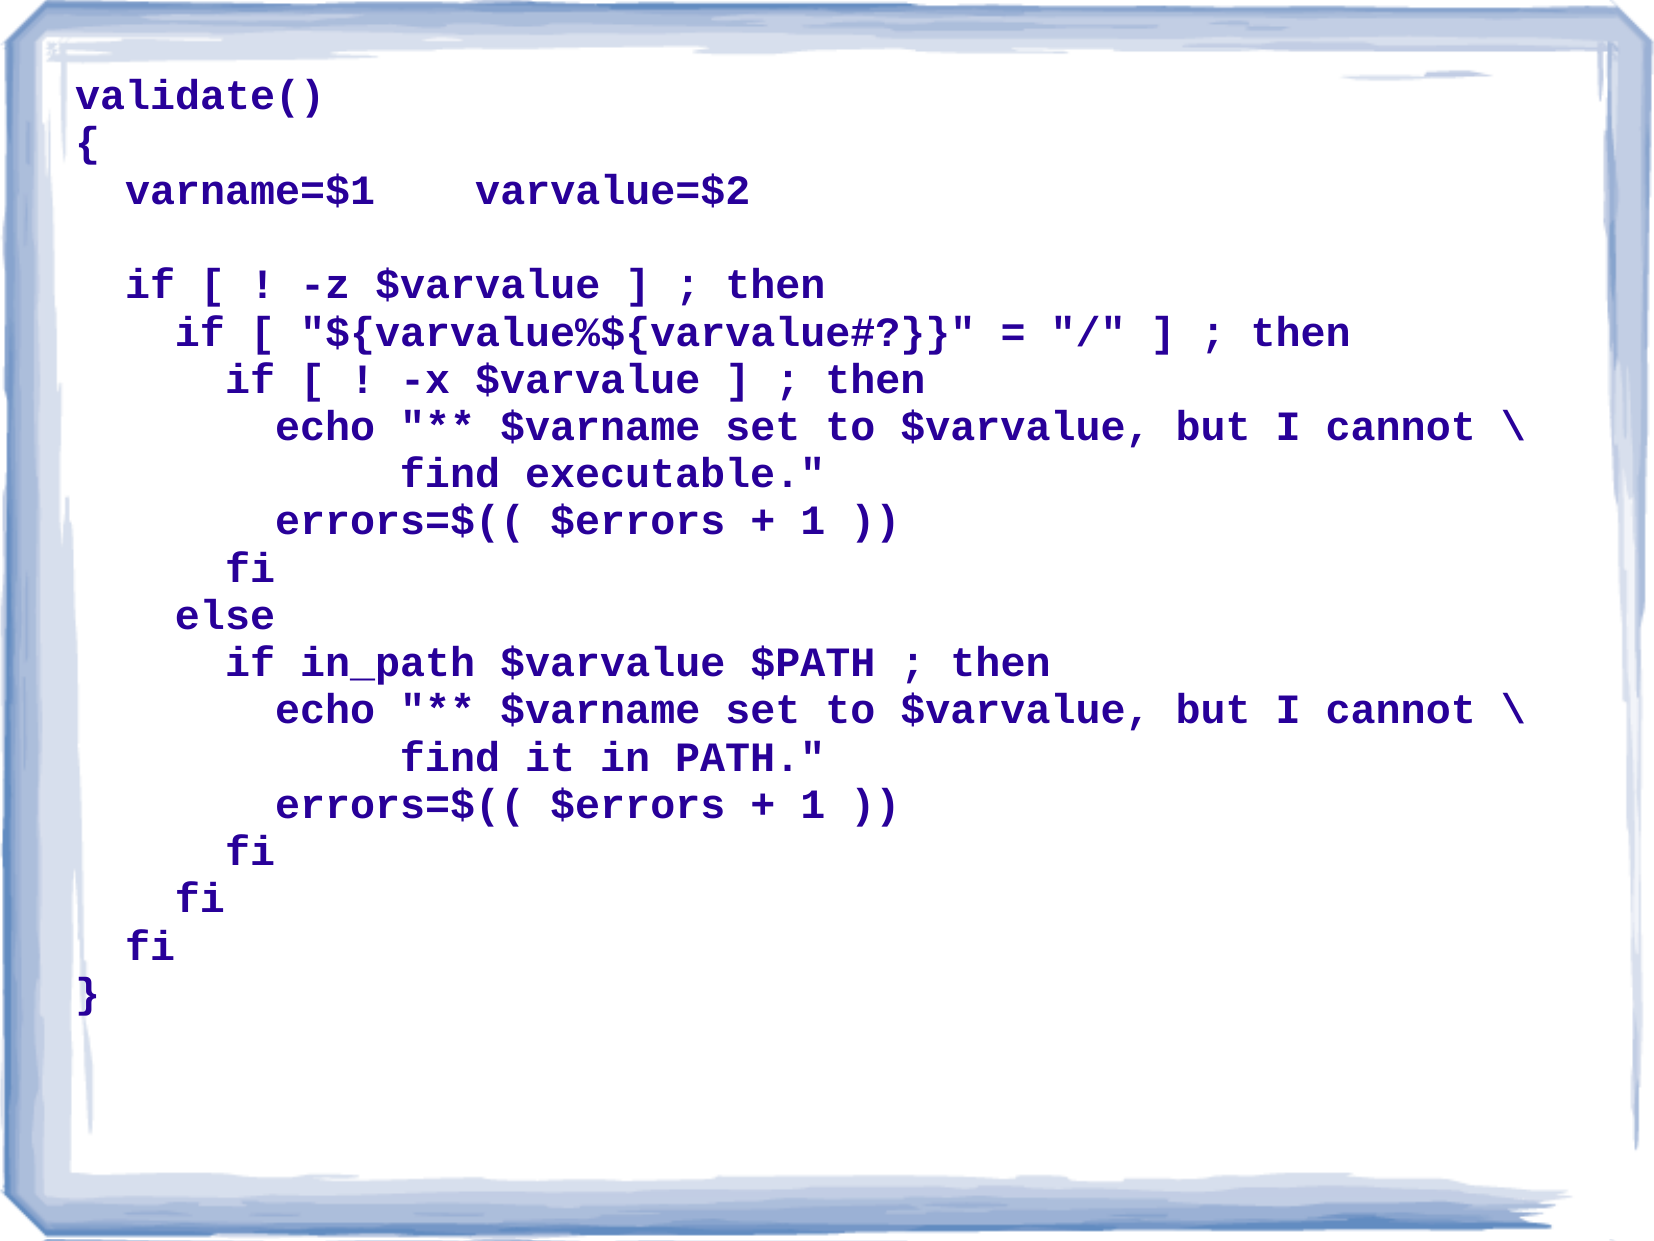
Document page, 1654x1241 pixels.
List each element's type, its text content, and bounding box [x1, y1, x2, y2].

text_box validate() { varname=$1 varvalue=$2 if [ ! -z $varvalue ] ; then if [ "${varvalue%${varvalue#?}}" = "/" ] ; then if [ ! -x $varvalue ] ; then echo "** $varname set to $varvalue, but I cannot \ find executable." errors=$(( $errors + 1 )) fi else if in_path $varvalue $PATH ; then echo "** $varname set to $varvalue, but I cannot \ find it in PATH." errors=$(( $errors + 1 )) fi fi fi } [75, 75, 1526, 1079]
picture [0, 0, 1654, 1241]
